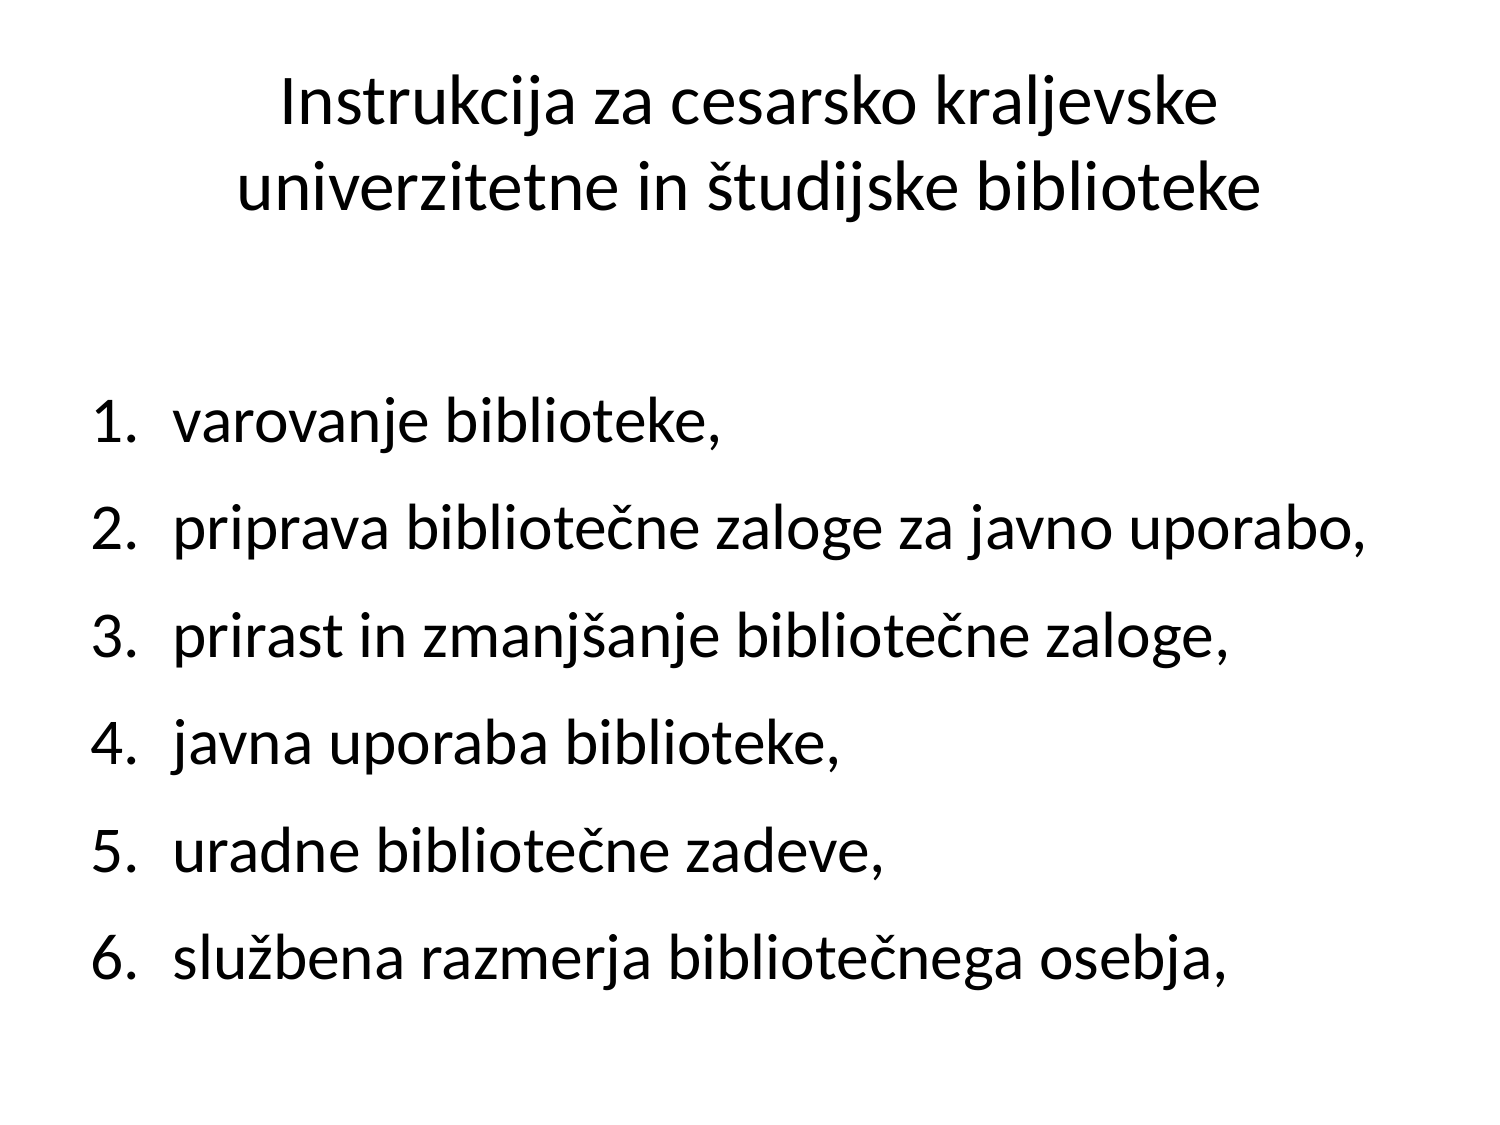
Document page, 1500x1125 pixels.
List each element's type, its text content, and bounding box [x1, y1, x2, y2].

list varovanje biblioteke, priprava bibliotečne zaloge za javno uporabo, prirast in zmanjšanje bibliotečne zaloge, javna uporaba biblioteke, uradne bibliotečne zadeve, službena razmerja bibliotečnega osebja, [75, 262, 1425, 1005]
title Instrukcija za cesarsko kraljevske univerzitetne in študijske biblioteke [75, 45, 1425, 233]
